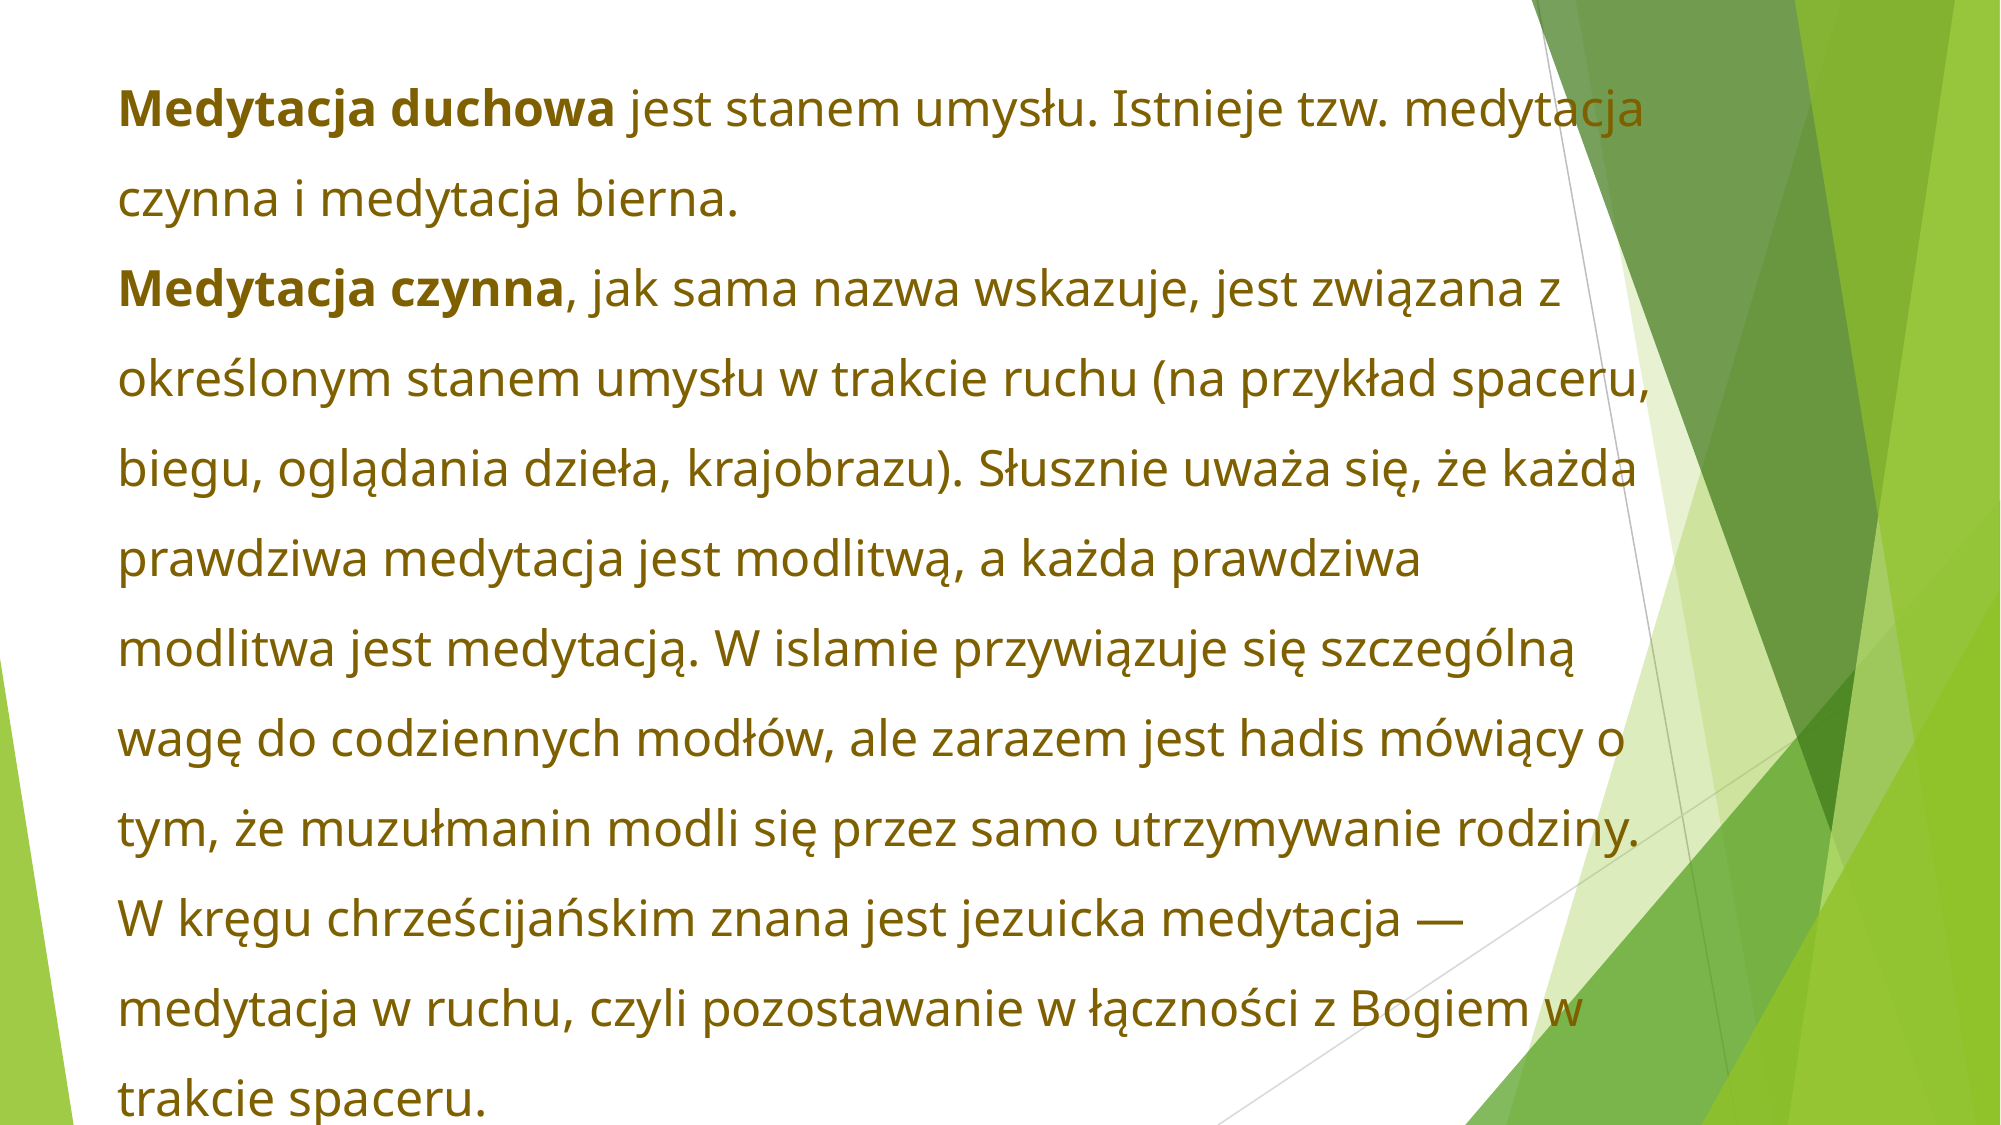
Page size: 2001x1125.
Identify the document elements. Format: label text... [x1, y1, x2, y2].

text_box Medytacja duchowa jest stanem umysłu. Istnieje tzw. medytacja czynna i medytacja bierna. Medytacja czynna, jak sama nazwa wskazuje, jest związana z określonym stanem umysłu w trakcie ruchu (na przykład spaceru, biegu, oglądania dzieła, krajobrazu). Słusznie uważa się, że każda prawdziwa medytacja jest modlitwą, a każda prawdziwa modlitwa jest medytacją. W islamie przywiązuje się szczególną wagę do codziennych modłów, ale zarazem jest hadis mówiący o tym, że muzułmanin modli się przez samo utrzymywanie rodziny. W kręgu chrześcijańskim znana jest jezuicka medytacja — medytacja w ruchu, czyli pozostawanie w łączności z Bogiem w trakcie spaceru. [102, 39, 1668, 953]
